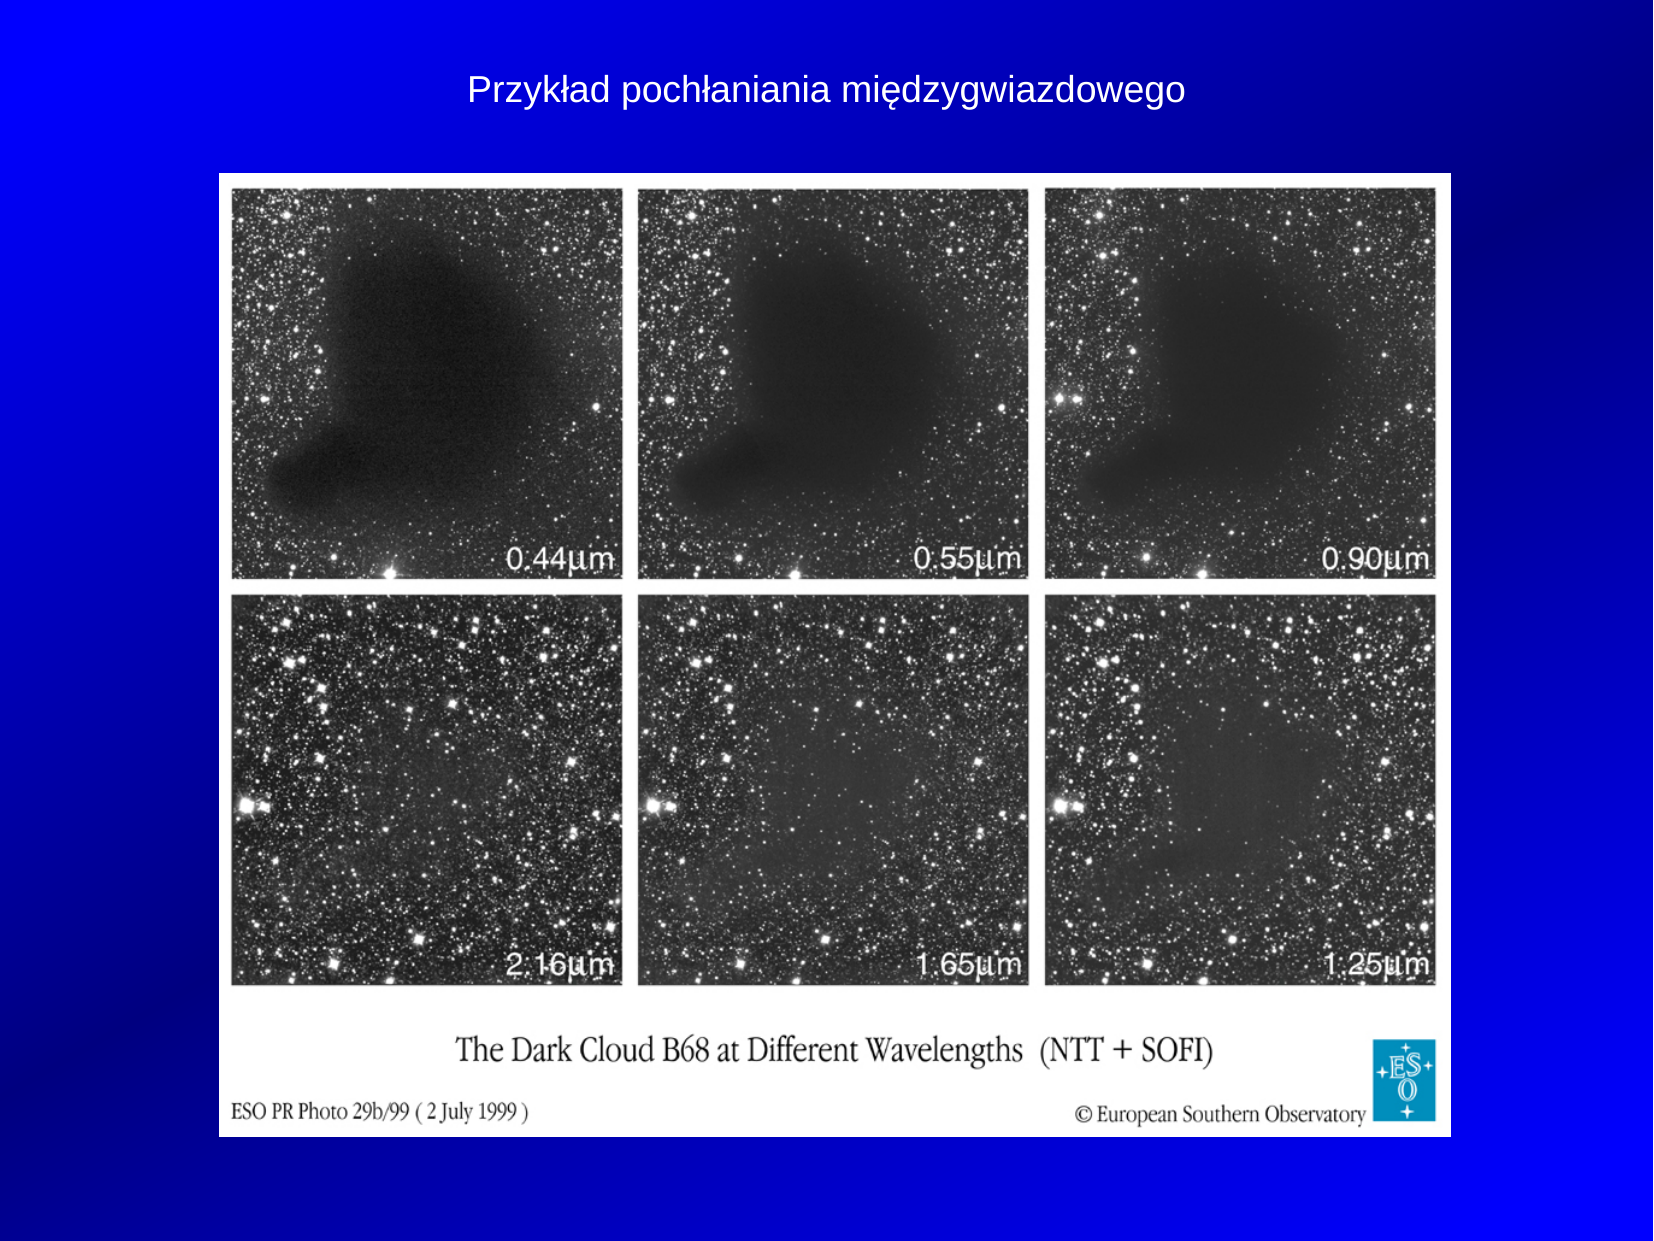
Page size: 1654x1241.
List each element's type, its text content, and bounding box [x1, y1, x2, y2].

picture [219, 173, 1451, 1137]
text_box Przykład pochłaniania międzygwiazdowego [452, 61, 1201, 119]
